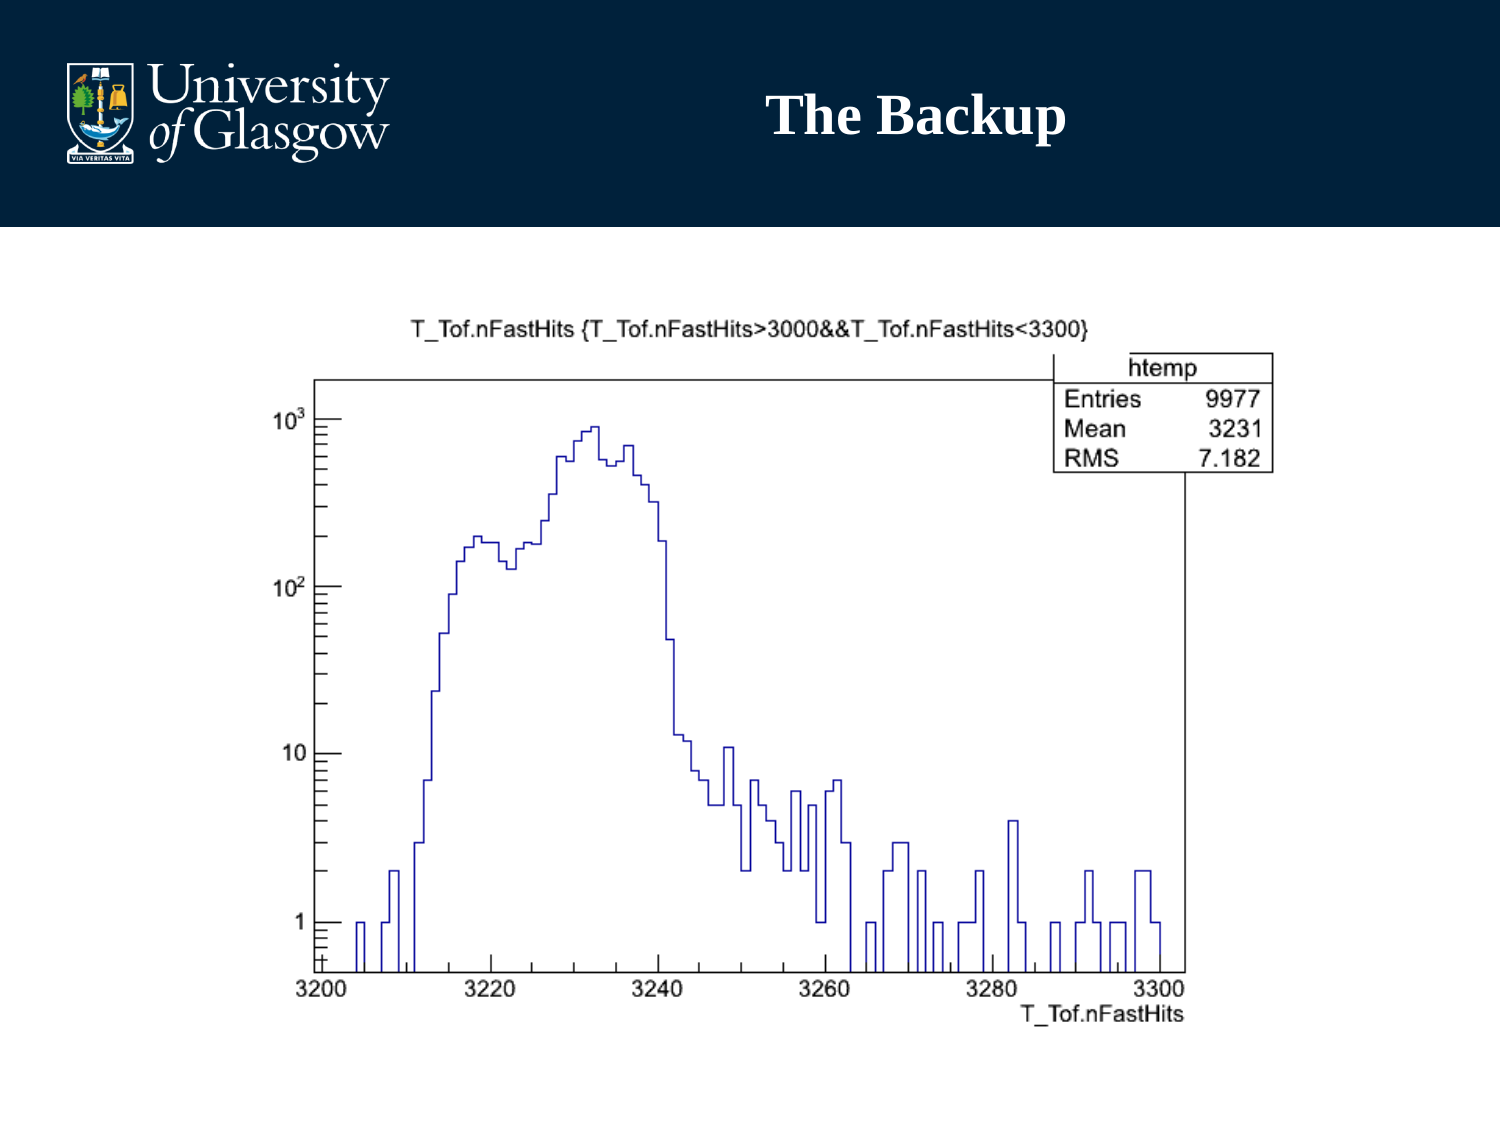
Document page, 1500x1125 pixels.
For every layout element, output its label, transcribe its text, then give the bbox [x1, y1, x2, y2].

picture [206, 306, 1294, 1047]
title The Backup [750, 54, 1464, 168]
